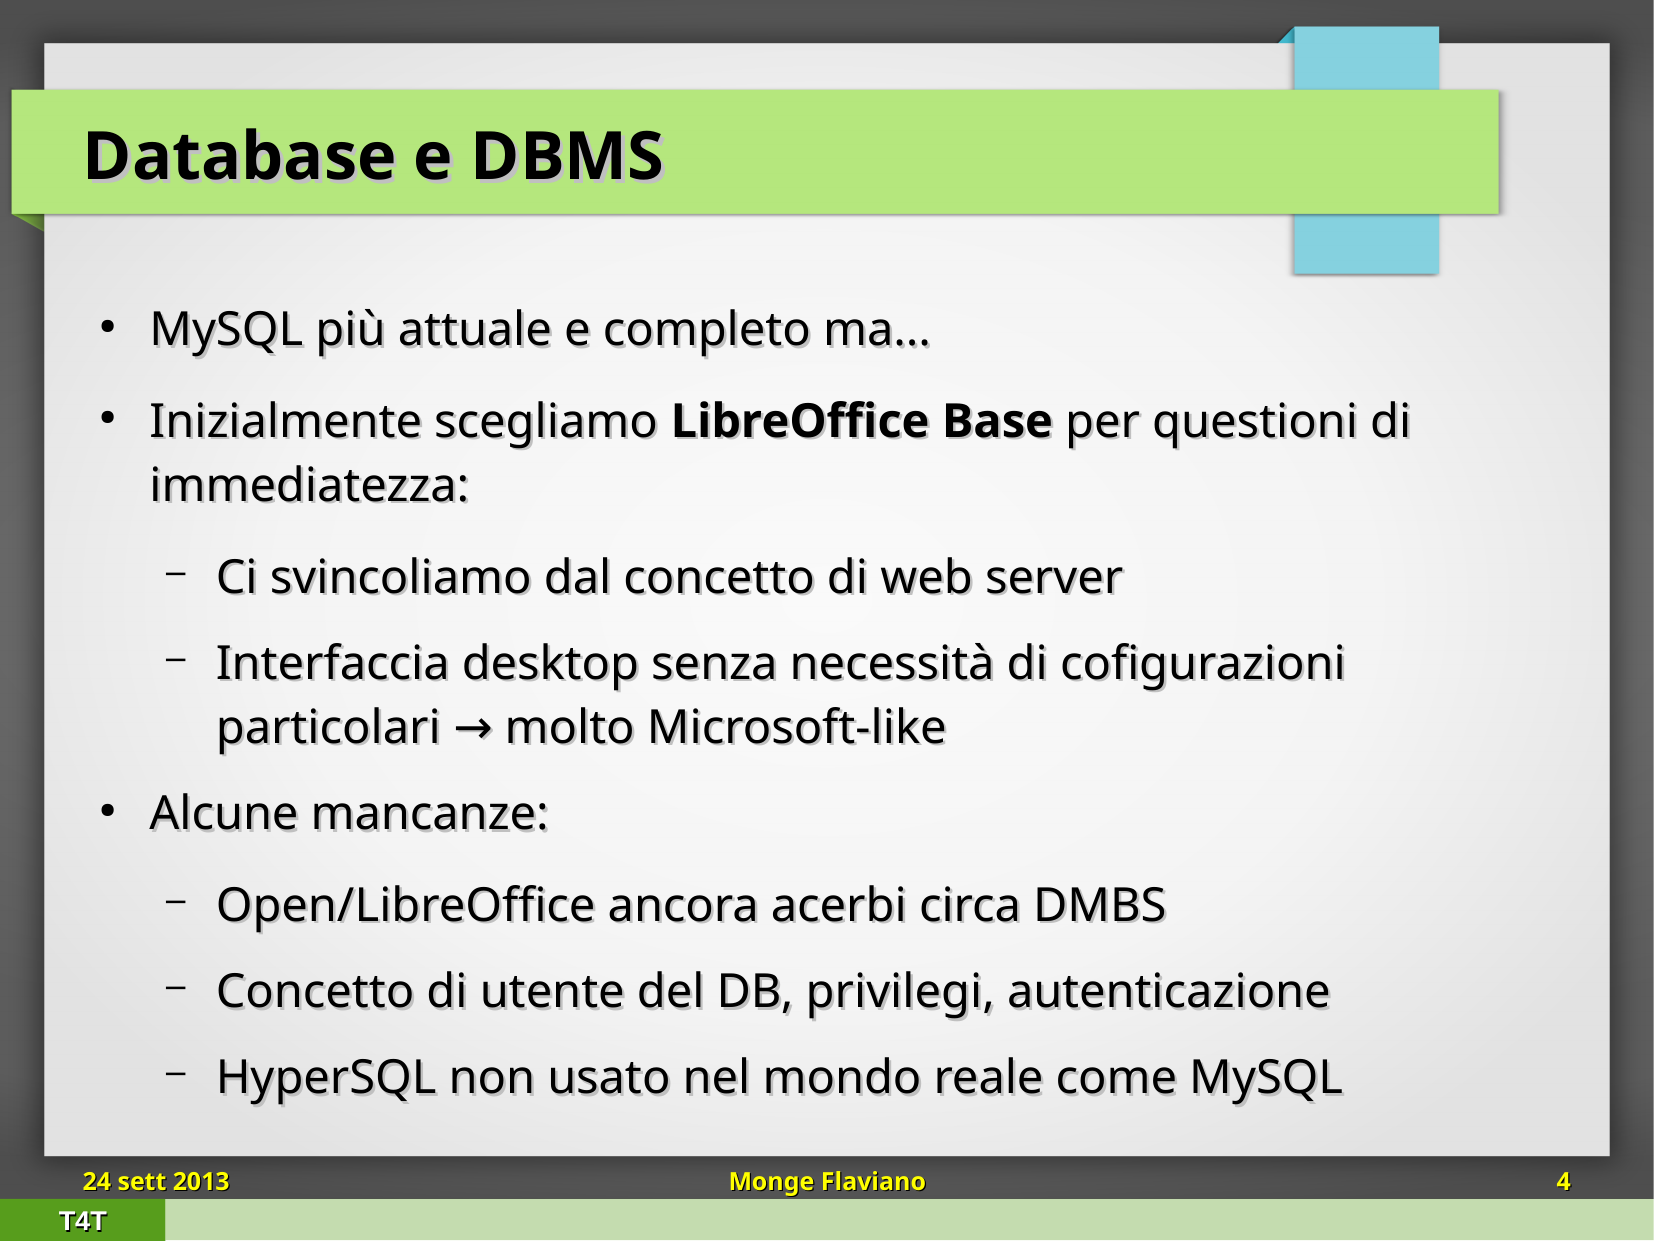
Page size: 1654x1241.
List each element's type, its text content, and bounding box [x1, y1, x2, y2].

list MySQL più attuale e completo ma... Inizialmente scegliamo LibreOffice Base per questioni di immediatezza: Ci svincoliamo dal concetto di web server Interfaccia desktop senza necessità di cofigurazioni particolari → molto Microsoft-like Alcune mancanze: Open/LibreOffice ancora acerbi circa DMBS Concetto di utente del DB, privilegi, autenticazione HyperSQL non usato nel mondo reale come MySQL [82, 295, 1571, 1111]
title Database e DBMS [82, 94, 1264, 213]
picture [0, 0, 1654, 1198]
